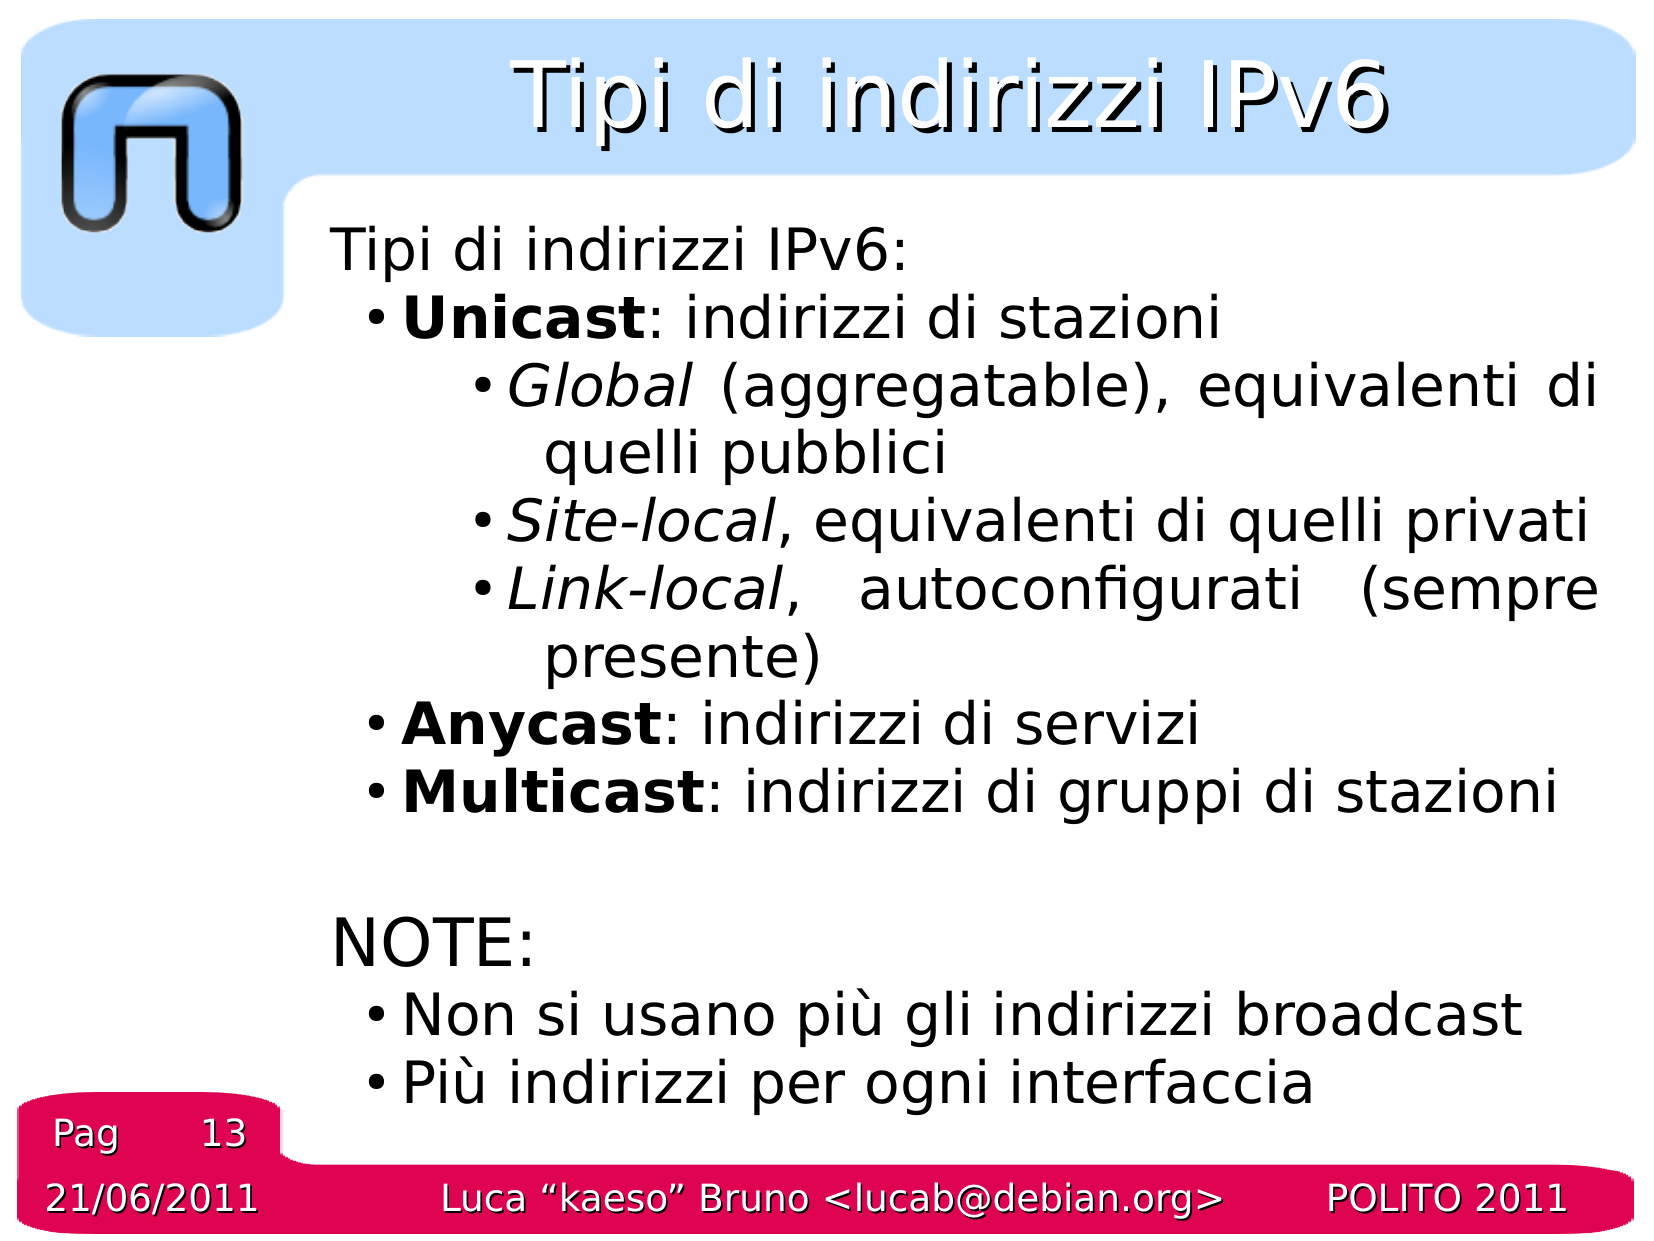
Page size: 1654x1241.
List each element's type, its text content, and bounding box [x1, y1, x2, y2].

subtitle Tipi di indirizzi IPv6: Unicast: indirizzi di stazioni Global (aggregatable), equivalenti di quelli pubblici Site-local, equivalenti di quelli privati Link-local, autoconfigurati (sempre presente) Anycast: indirizzi di servizi Multicast: indirizzi di gruppi di stazioni NOTE: Non si usano più gli indirizzi broadcast Più indirizzi per ogni interfaccia [330, 216, 1601, 1118]
text_box 21/06/2011 [29, 1169, 284, 1241]
title Tipi di indirizzi IPv6 [265, 0, 1636, 193]
picture [17, 1092, 330, 1234]
text_box Luca “kaeso” Bruno <lucab@debian.org> POLITO 2011 [425, 1169, 1585, 1241]
picture [284, 1092, 1634, 1234]
picture [0, 19, 1636, 337]
text_box Pag <numero> [38, 1104, 424, 1178]
